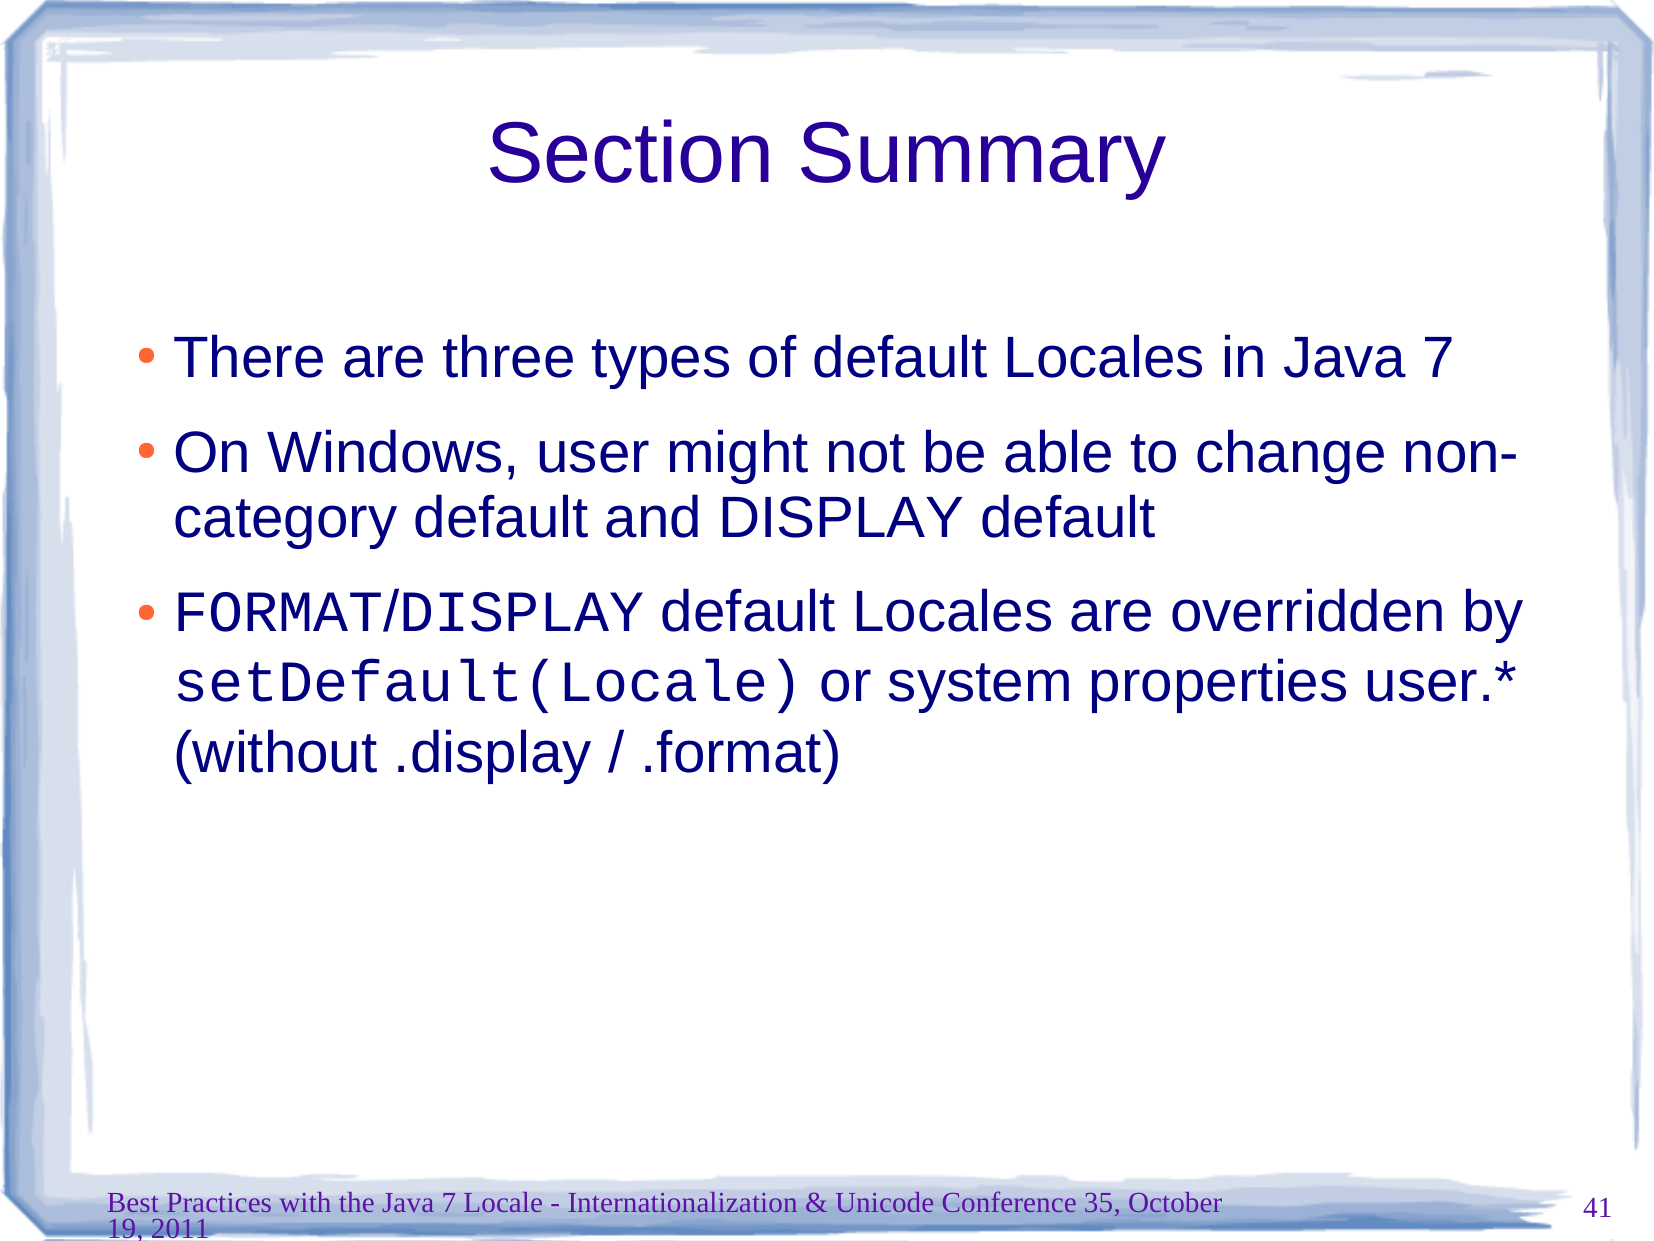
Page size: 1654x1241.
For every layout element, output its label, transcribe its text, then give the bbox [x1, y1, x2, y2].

list There are three types of default Locales in Java 7 On Windows, user might not be able to change non-category default and DISPLAY default FORMAT/DISPLAY default Locales are overridden by setDefault(Locale) or system properties user.* (without .display / .format) [118, 324, 1571, 1144]
picture [0, 0, 1654, 1241]
title Section Summary [82, 49, 1571, 257]
